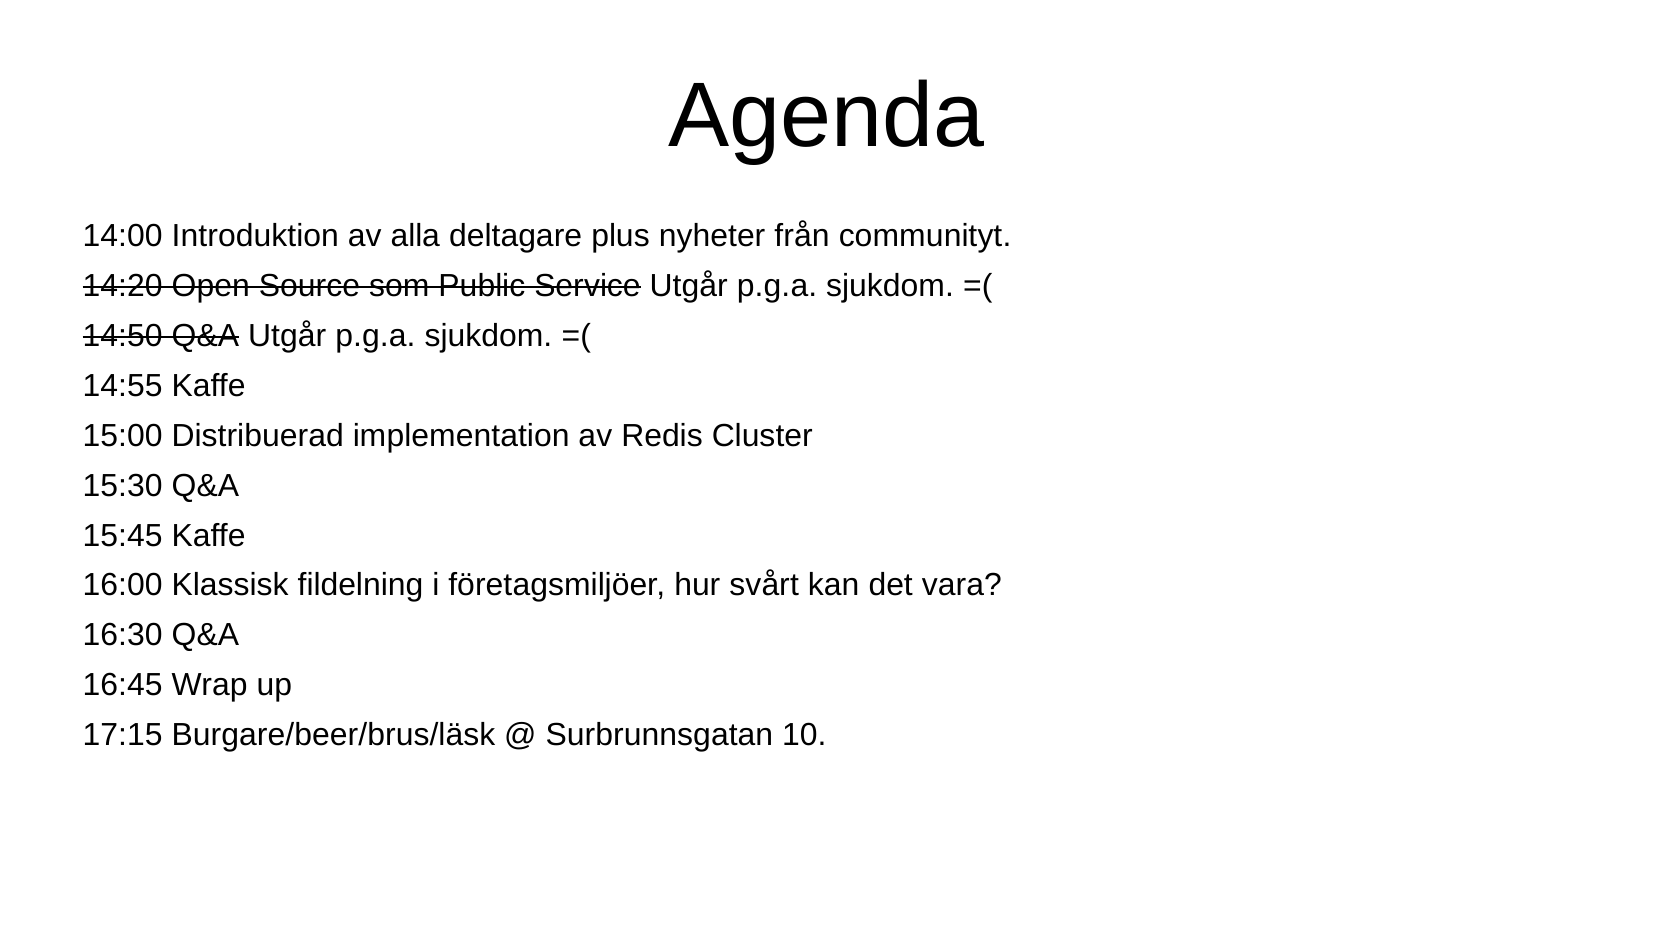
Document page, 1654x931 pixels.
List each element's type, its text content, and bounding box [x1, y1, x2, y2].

list 14:00 Introduktion av alla deltagare plus nyheter från communityt. 14:20 Open Source som Public Service Utgår p.g.a. sjukdom. =( 14:50 Q&A Utgår p.g.a. sjukdom. =( 14:55 Kaffe 15:00 Distribuerad implementation av Redis Cluster 15:30 Q&A 15:45 Kaffe 16:00 Klassisk fildelning i företagsmiljöer, hur svårt kan det vara? 16:30 Q&A 16:45 Wrap up 17:15 Burgare/beer/brus/läsk @ Surbrunnsgatan 10. [82, 217, 1571, 758]
title Agenda [82, 37, 1571, 193]
